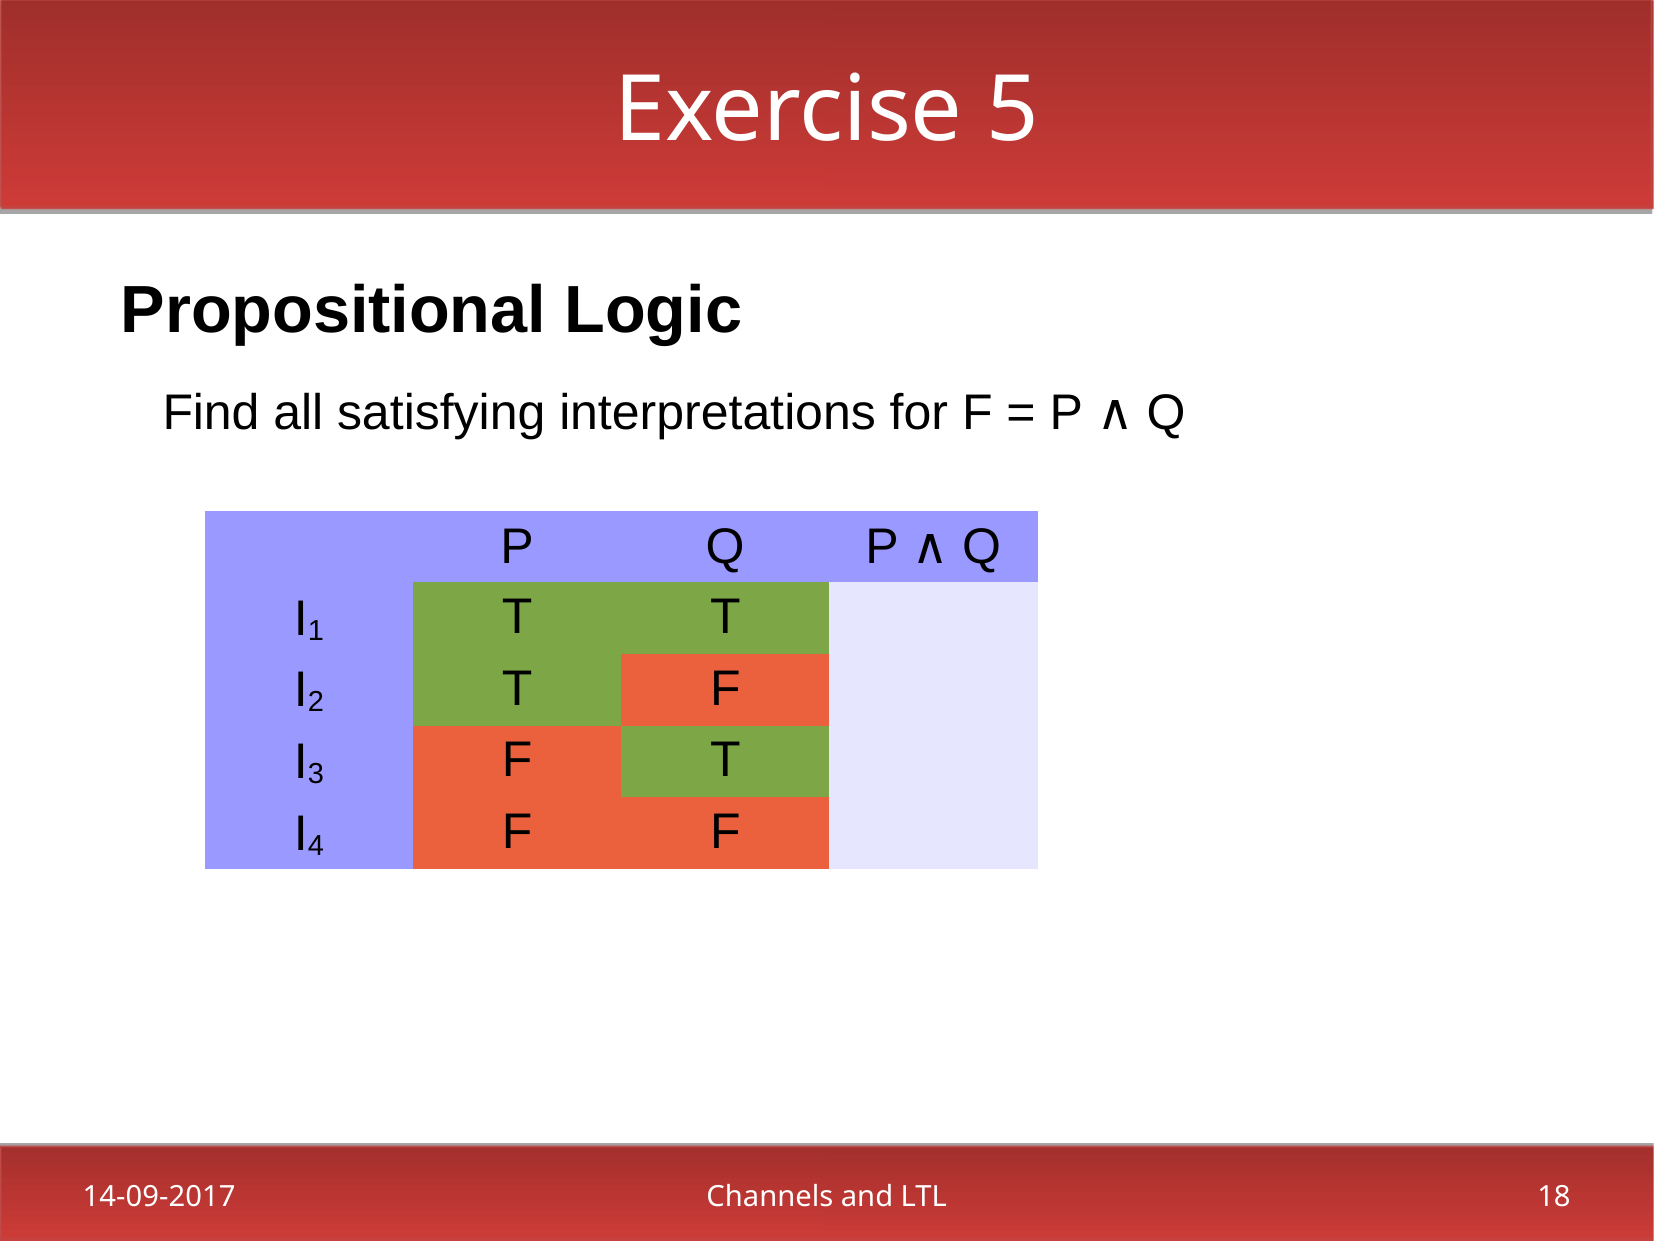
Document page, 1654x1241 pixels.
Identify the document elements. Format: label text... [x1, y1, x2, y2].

title Exercise 5 [59, 31, 1595, 178]
table_cell I4 [205, 797, 413, 869]
table_cell I2 [205, 654, 413, 726]
table_cell F [413, 797, 621, 869]
picture [0, 0, 1654, 214]
table_header Q [621, 511, 829, 582]
text_box Find all satisfying interpretations for F = P ∧ Q [147, 377, 1202, 448]
table_cell F [621, 797, 829, 869]
table_cell I3 [205, 726, 413, 797]
table_cell [829, 726, 1038, 797]
table_cell T [413, 654, 621, 726]
table_header P ∧ Q [829, 511, 1038, 582]
table_header P [413, 511, 621, 582]
table_cell F [413, 726, 621, 797]
table_cell [829, 654, 1038, 726]
table_cell F [621, 654, 829, 726]
table_cell [829, 797, 1038, 869]
table_header [205, 511, 413, 582]
table_cell T [621, 726, 829, 797]
table_cell T [621, 582, 829, 654]
table_cell I1 [205, 582, 413, 654]
picture [0, 1143, 1654, 1241]
table_cell [829, 582, 1038, 654]
table_cell T [413, 582, 621, 654]
text_box Propositional Logic [105, 264, 759, 354]
